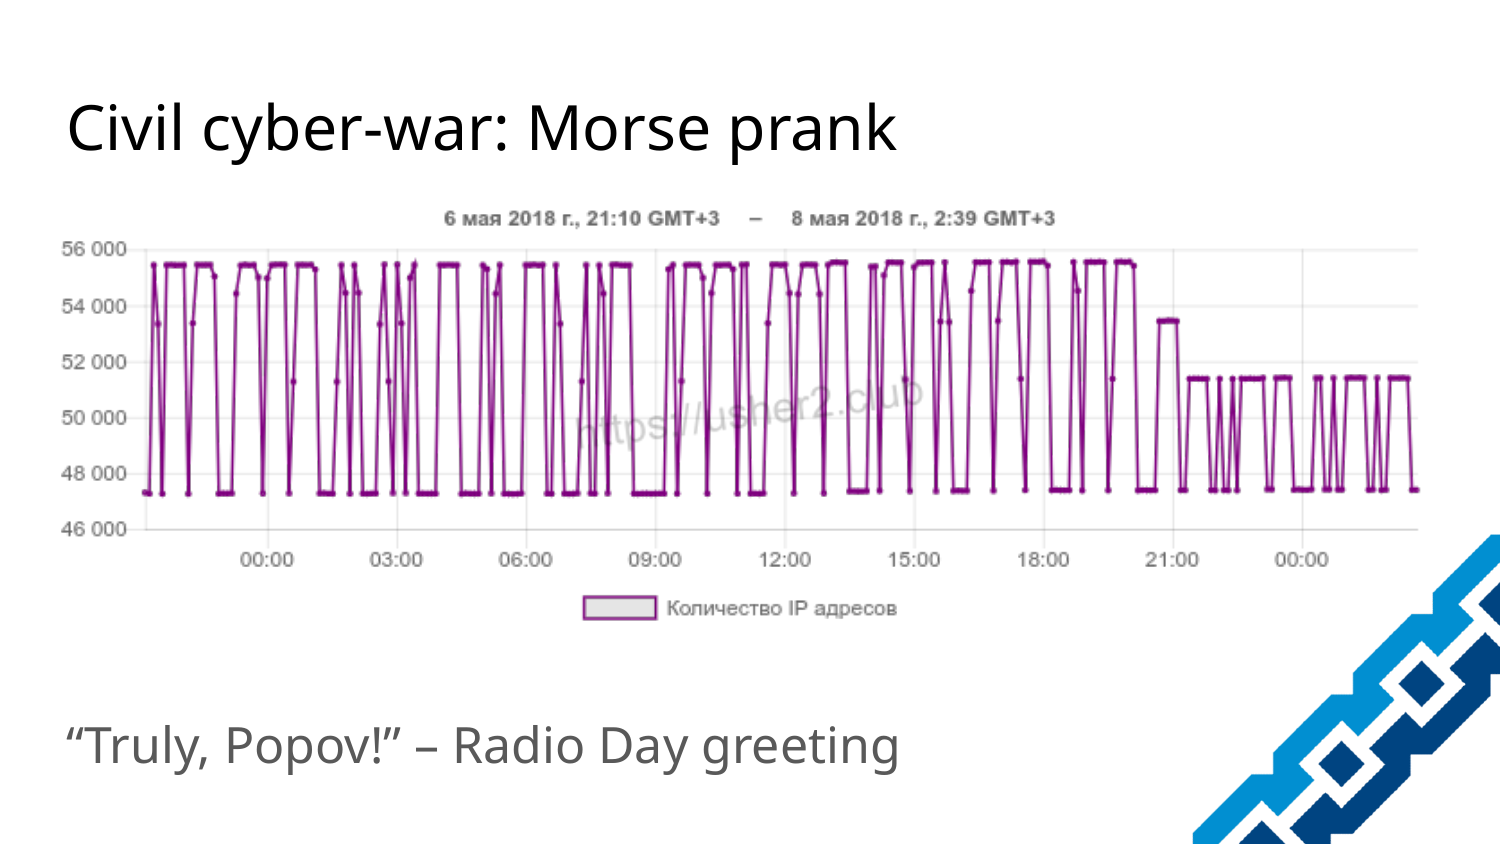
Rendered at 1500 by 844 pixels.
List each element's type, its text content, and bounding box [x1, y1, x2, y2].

list “Truly, Popov!” – Radio Day greeting [51, 694, 1036, 794]
picture [0, 0, 1500, 844]
picture [1220, 564, 1500, 844]
title Civil cyber-war: Morse prank [51, 72, 1449, 167]
